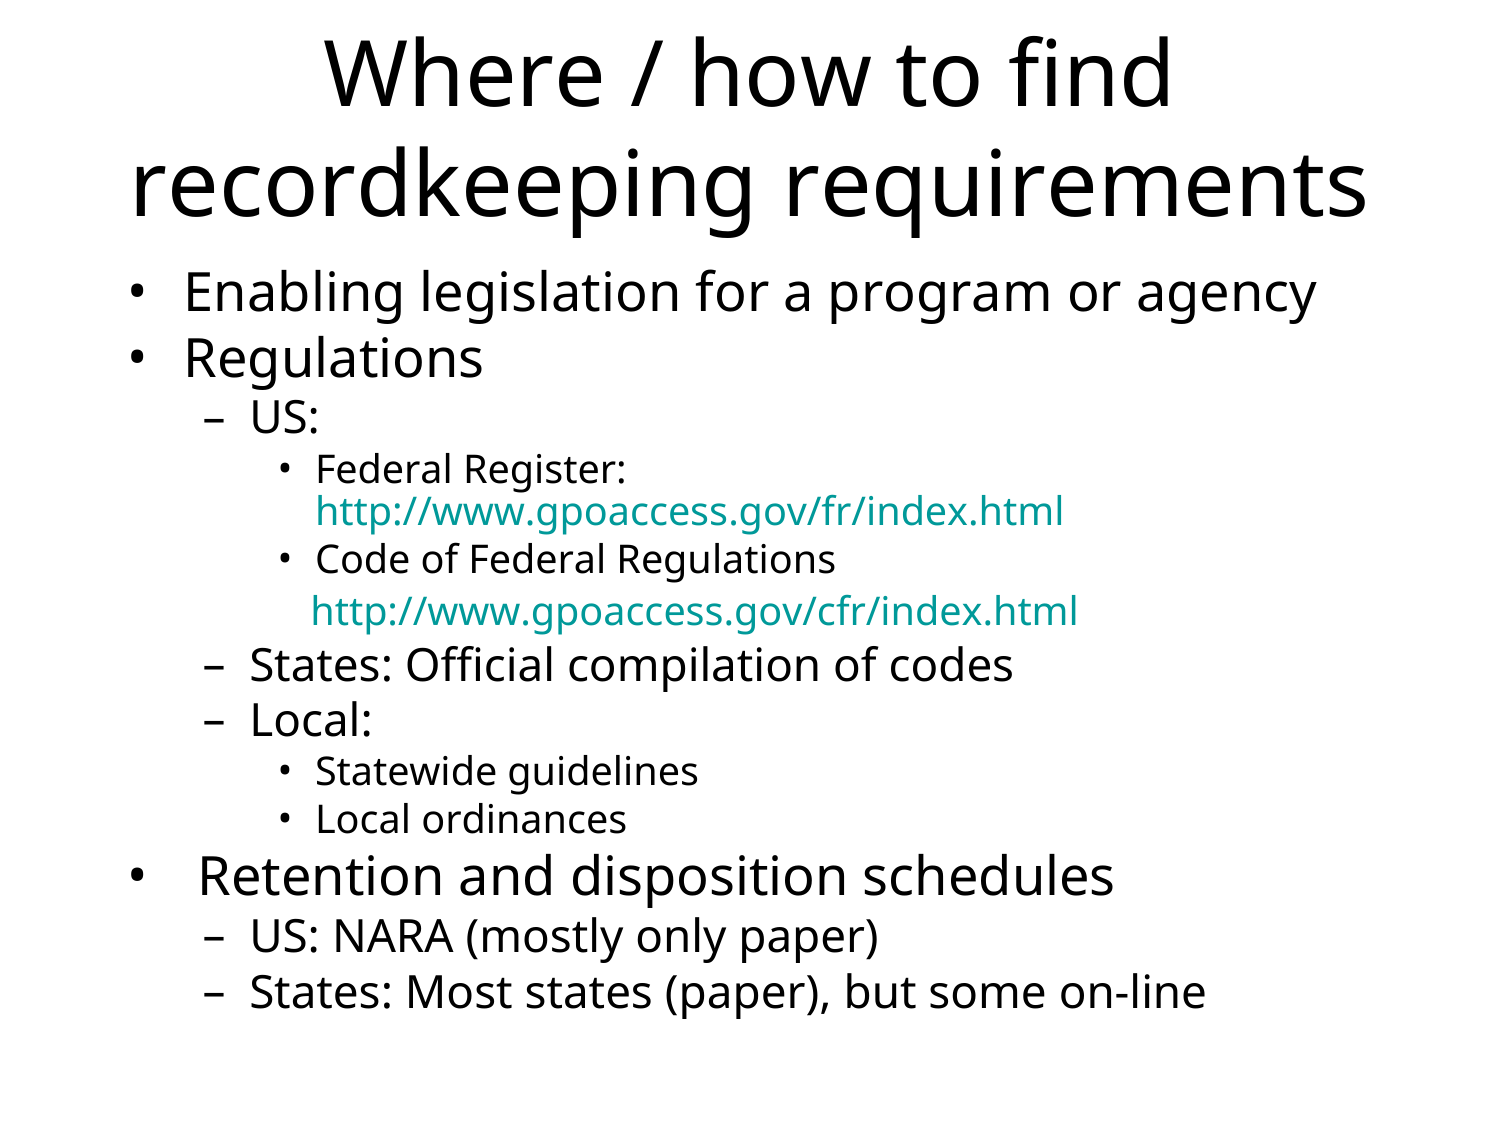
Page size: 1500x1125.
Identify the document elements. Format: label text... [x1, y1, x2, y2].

title Where / how to find recordkeeping requirements [112, 7, 1388, 243]
list Enabling legislation for a program or agency Regulations US: Federal Register: http://www.gpoaccess.gov/fr/index.html Code of Federal Regulations http://www.gpoaccess.gov/cfr/index.html States: Official compilation of codes Local: Statewide guidelines Local ordinances Retention and disposition schedules US: NARA (mostly only paper) States: Most states (paper), but some on-line [112, 262, 1388, 1026]
